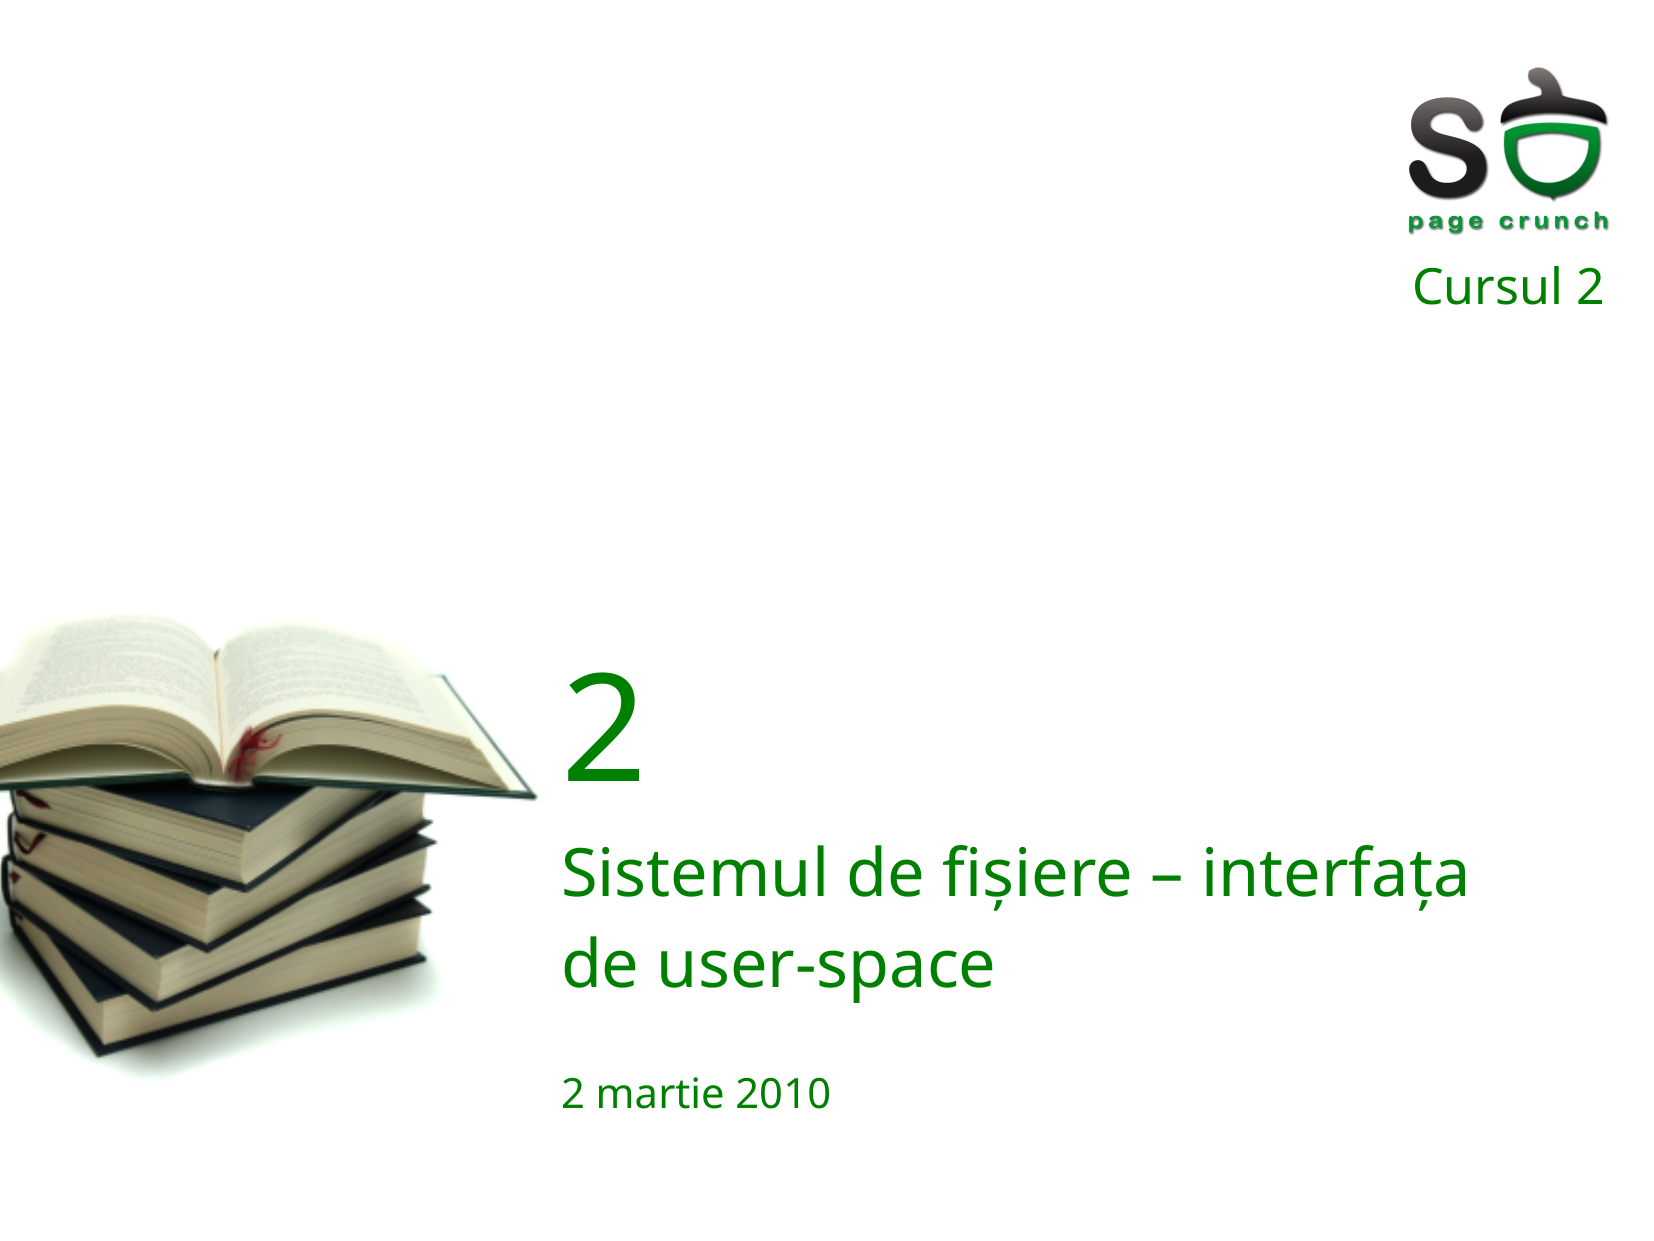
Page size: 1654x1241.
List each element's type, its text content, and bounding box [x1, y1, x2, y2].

picture [0, 599, 544, 1087]
title Cursul 2 [1387, 248, 1630, 323]
subtitle 2 Sistemul de fișiere – interfața de user-space 2 martie 2010 [561, 657, 1565, 1085]
picture [1405, 64, 1613, 238]
